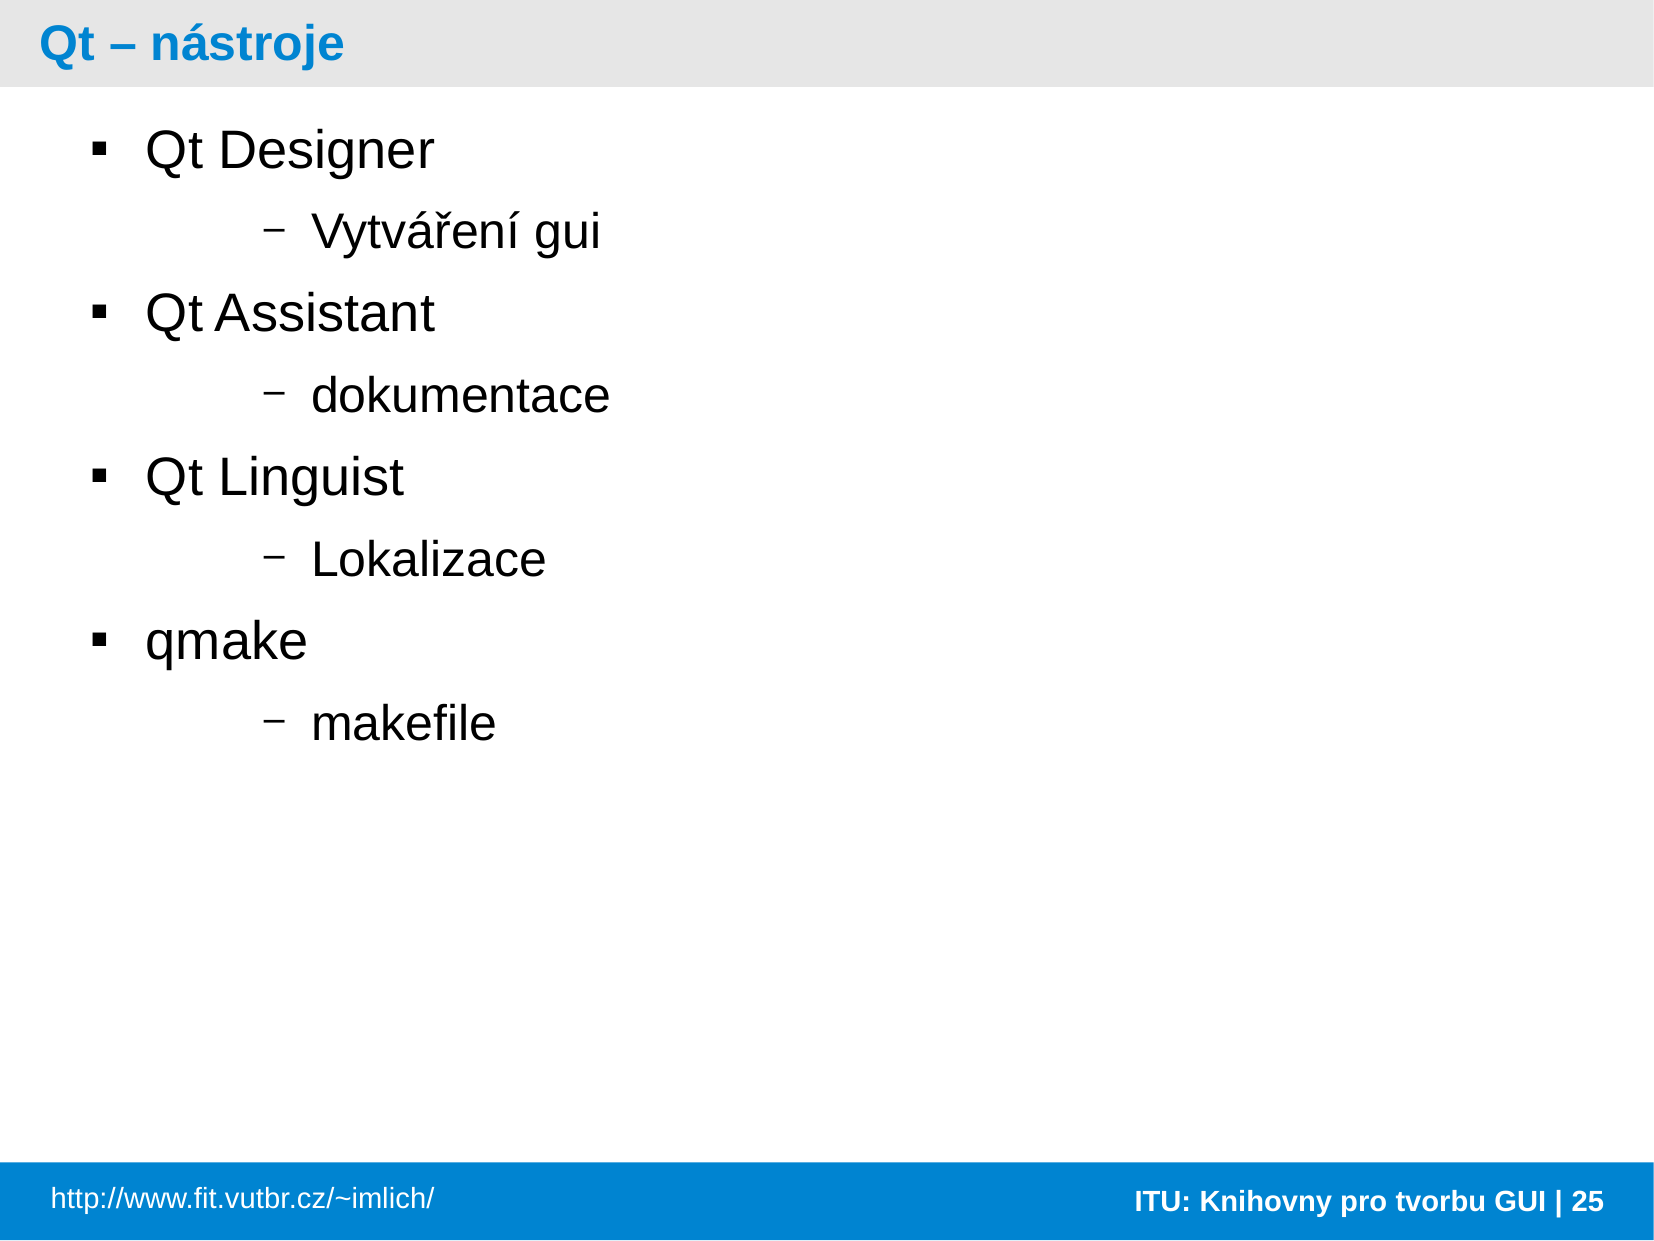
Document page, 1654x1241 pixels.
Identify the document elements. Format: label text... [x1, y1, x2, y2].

list Qt Designer Vytváření gui Qt Assistant dokumentace Qt Linguist Lokalizace qmake makefile [75, 119, 1564, 1111]
title Qt – nástroje [39, 11, 1615, 76]
